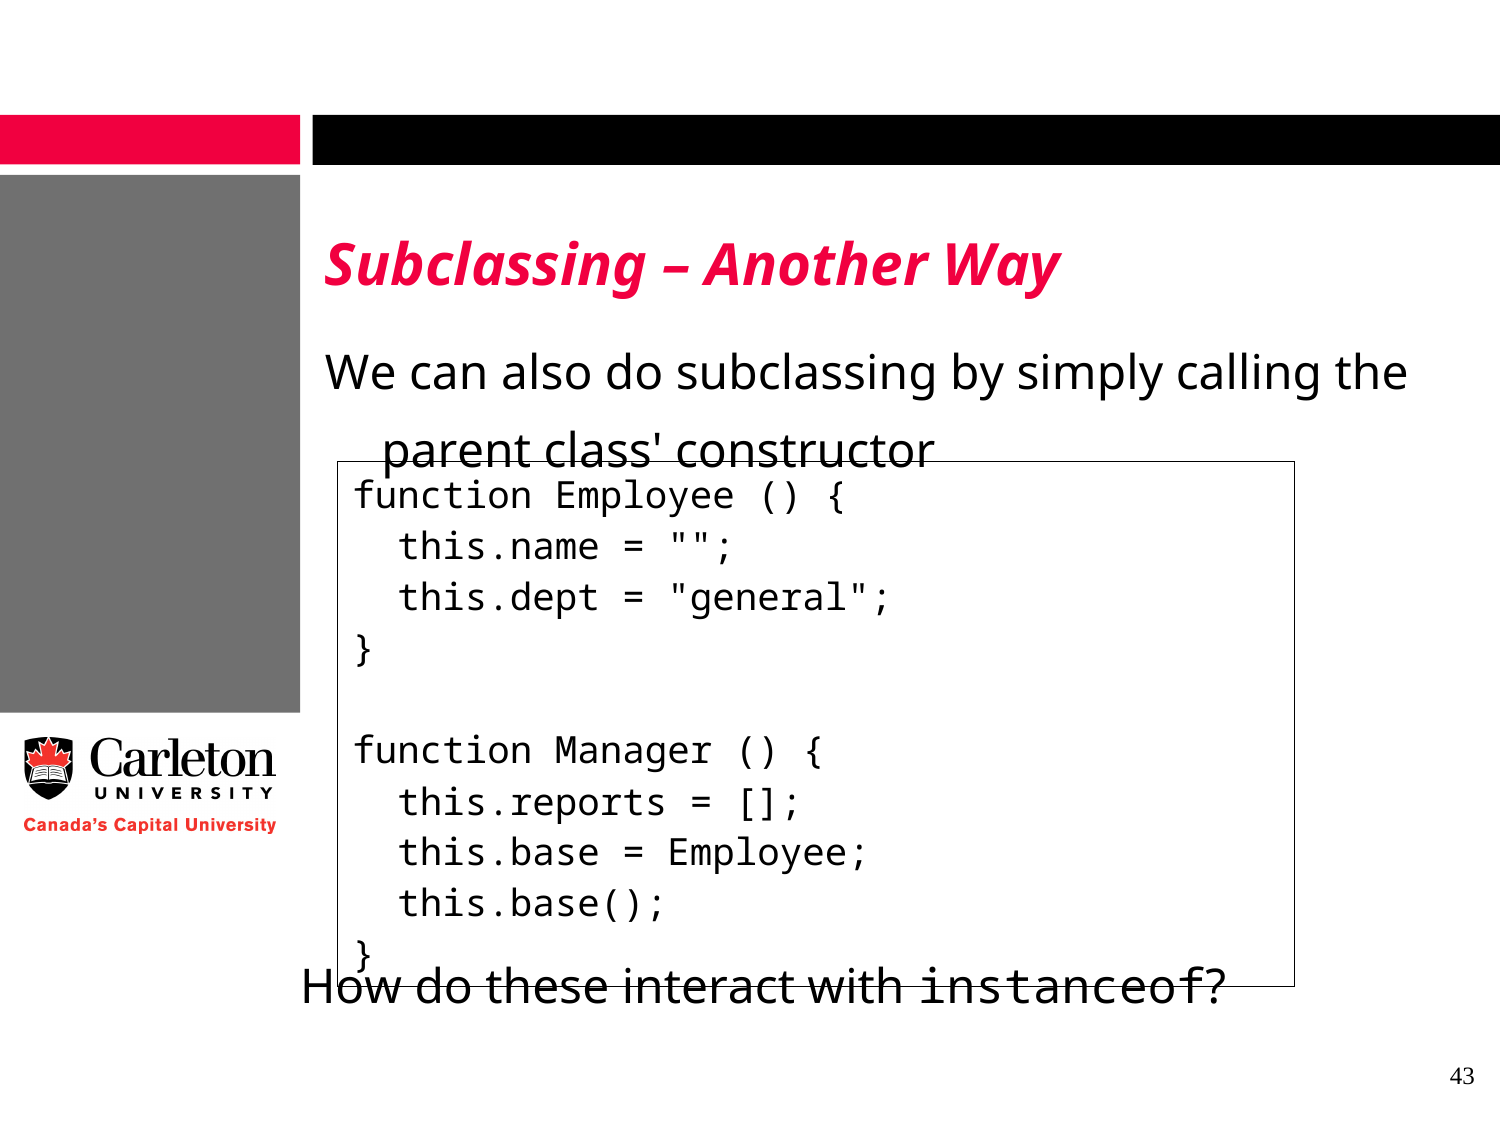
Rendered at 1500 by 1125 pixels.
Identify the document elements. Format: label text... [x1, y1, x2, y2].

picture [24, 737, 276, 834]
list We can also do subclassing by simply calling the parent class' constructor [324, 324, 1450, 1036]
list How do these interact with instanceof? [300, 939, 1426, 1125]
title Subclassing – Another Way [324, 187, 1450, 324]
